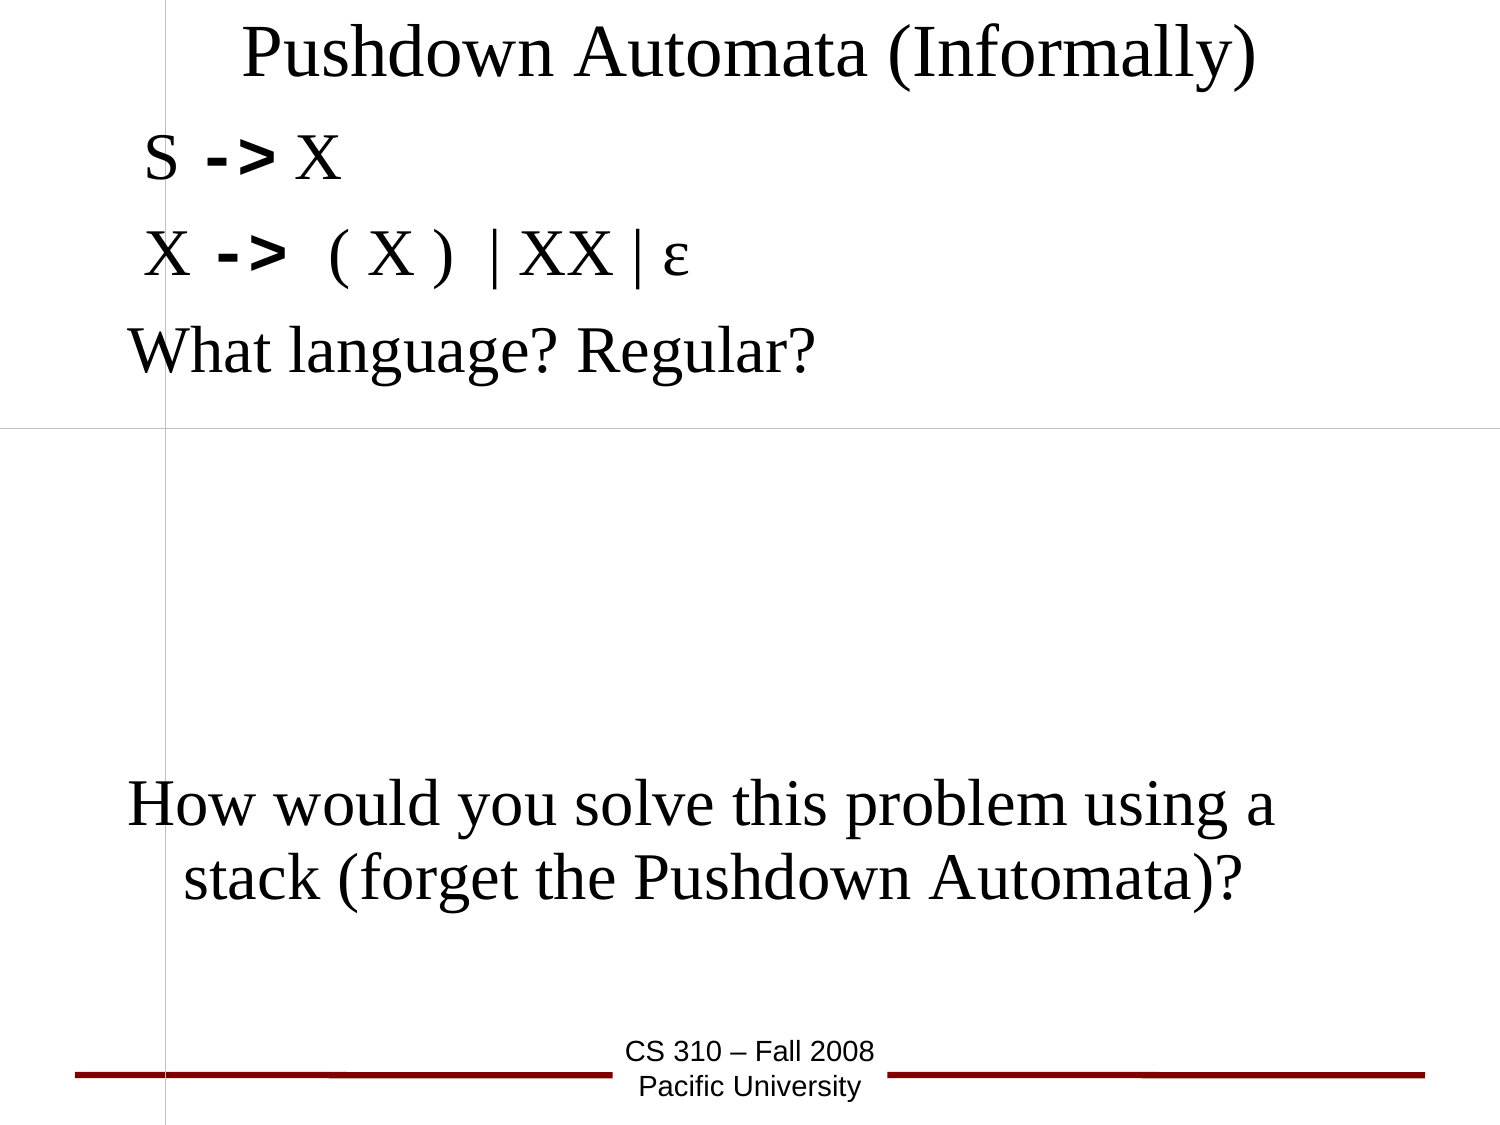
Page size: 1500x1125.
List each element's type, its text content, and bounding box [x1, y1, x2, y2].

title Pushdown Automata (Informally)‏ [112, 0, 1388, 103]
list S -> X X -> ( X ) | XX | ε What language? Regular? How would you solve this problem using a stack (forget the Pushdown Automata)? [112, 112, 1388, 1001]
